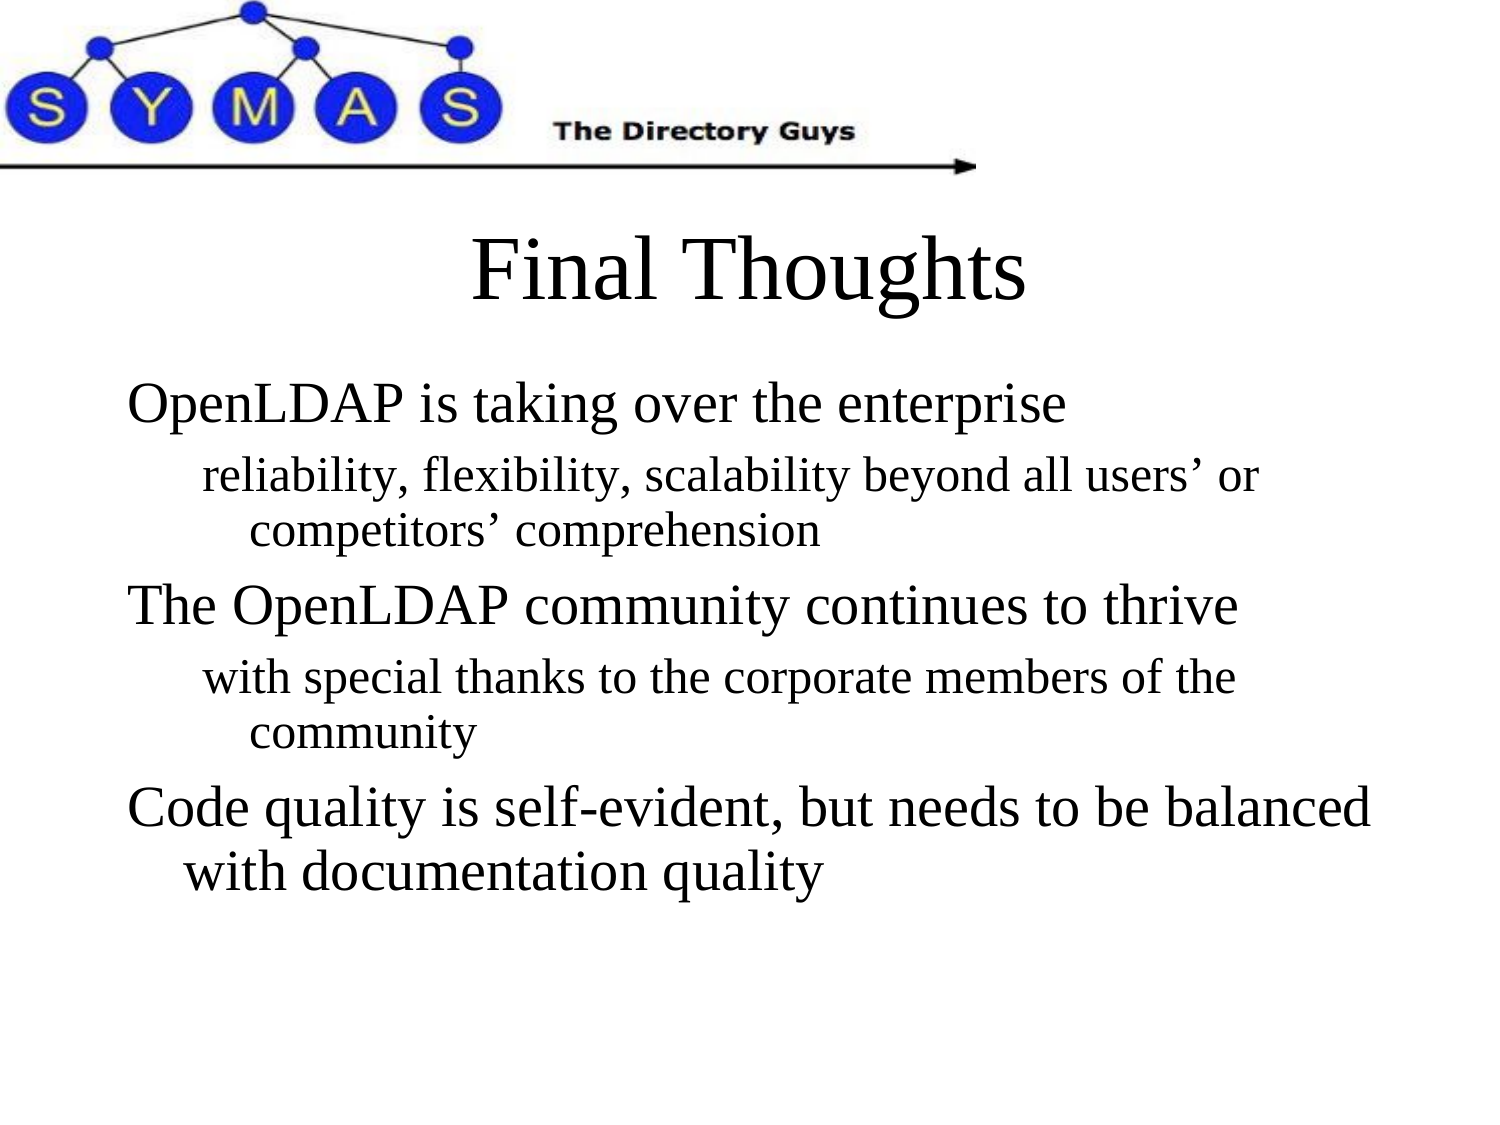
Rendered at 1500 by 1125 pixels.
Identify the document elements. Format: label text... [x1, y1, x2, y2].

title Final Thoughts [112, 187, 1388, 351]
list OpenLDAP is taking over the enterprise reliability, flexibility, scalability beyond all users’ or competitors’ comprehension The OpenLDAP community continues to thrive with special thanks to the corporate members of the community Code quality is self-evident, but needs to be balanced with documentation quality [112, 362, 1388, 1038]
picture [0, 0, 976, 188]
